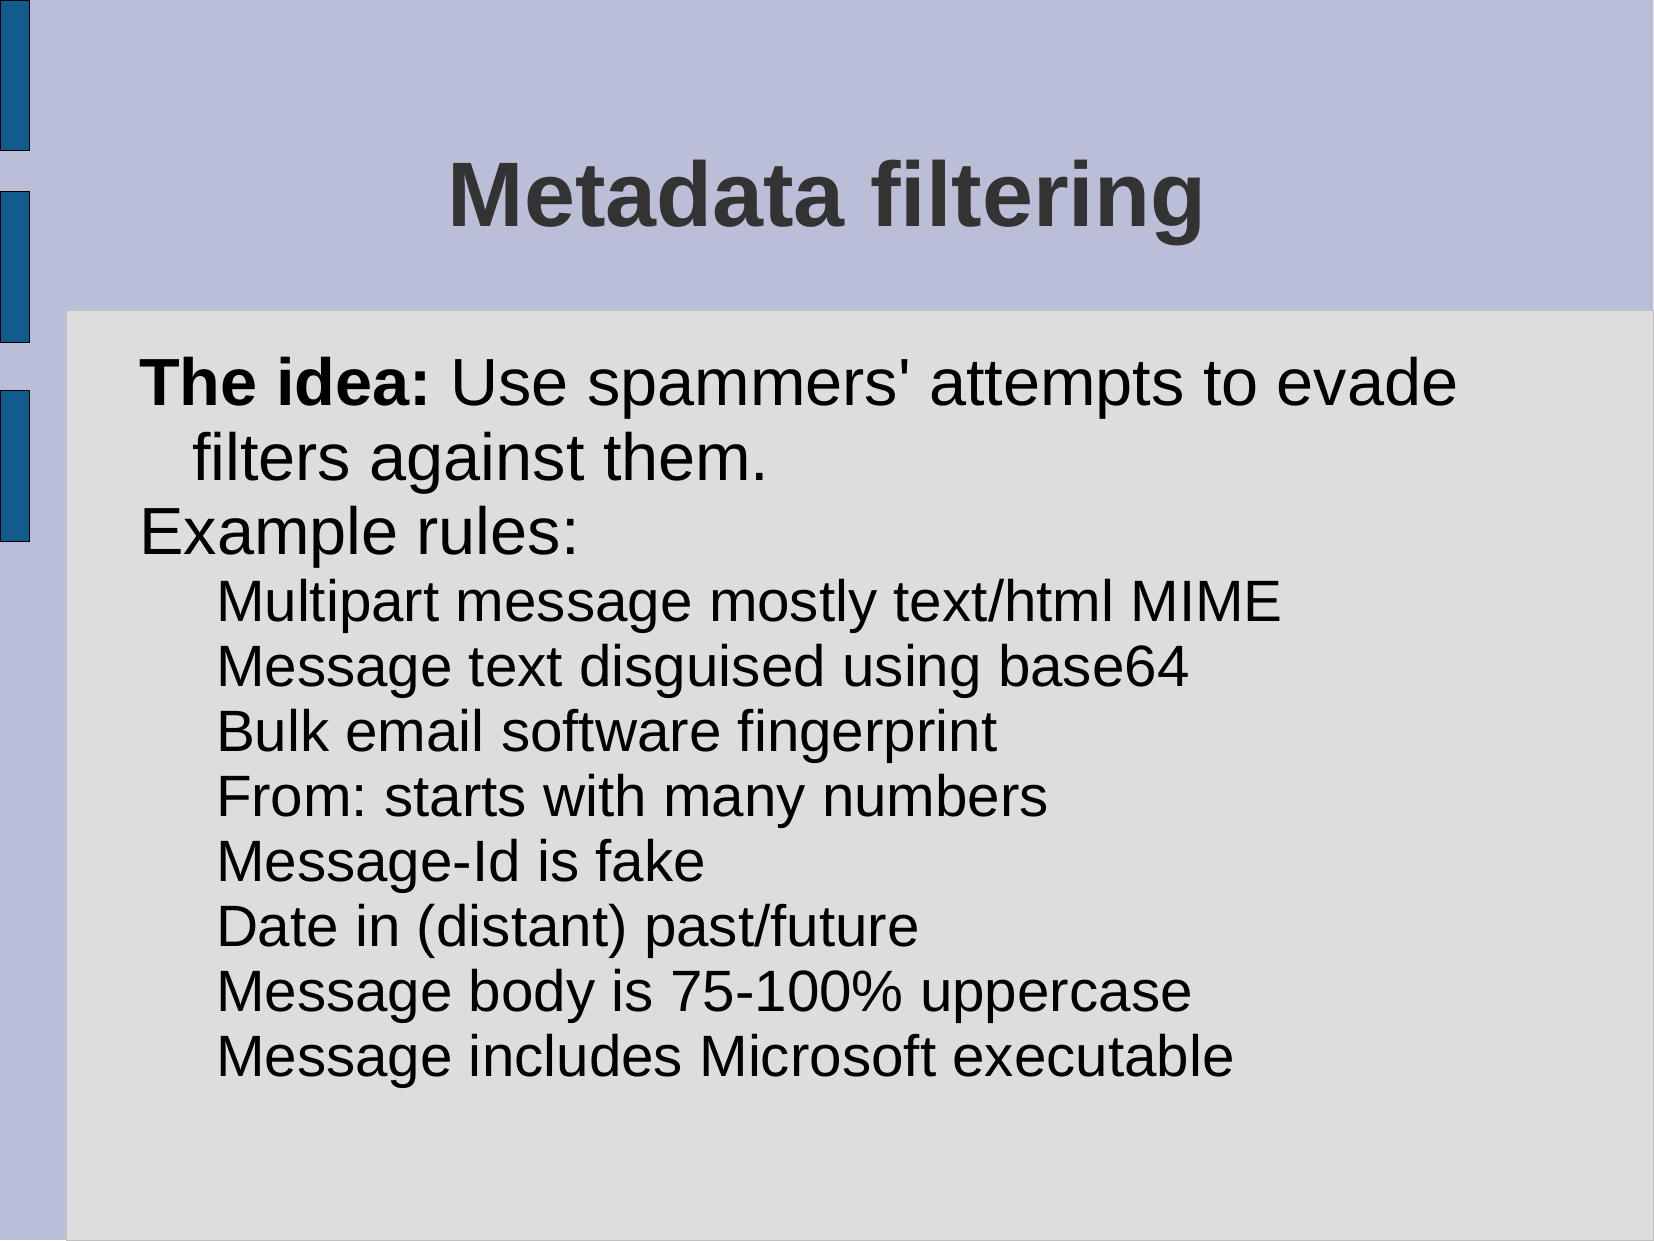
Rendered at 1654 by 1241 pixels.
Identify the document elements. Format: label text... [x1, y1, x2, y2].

list The idea: Use spammers' attempts to evade filters against them. Example rules: Multipart message mostly text/html MIME Message text disguised using base64 Bulk email software fingerprint From: starts with many numbers Message-Id is fake Date in (distant) past/future Message body is 75-100% uppercase Message includes Microsoft executable [121, 344, 1625, 1127]
title Metadata filtering [121, 91, 1534, 299]
